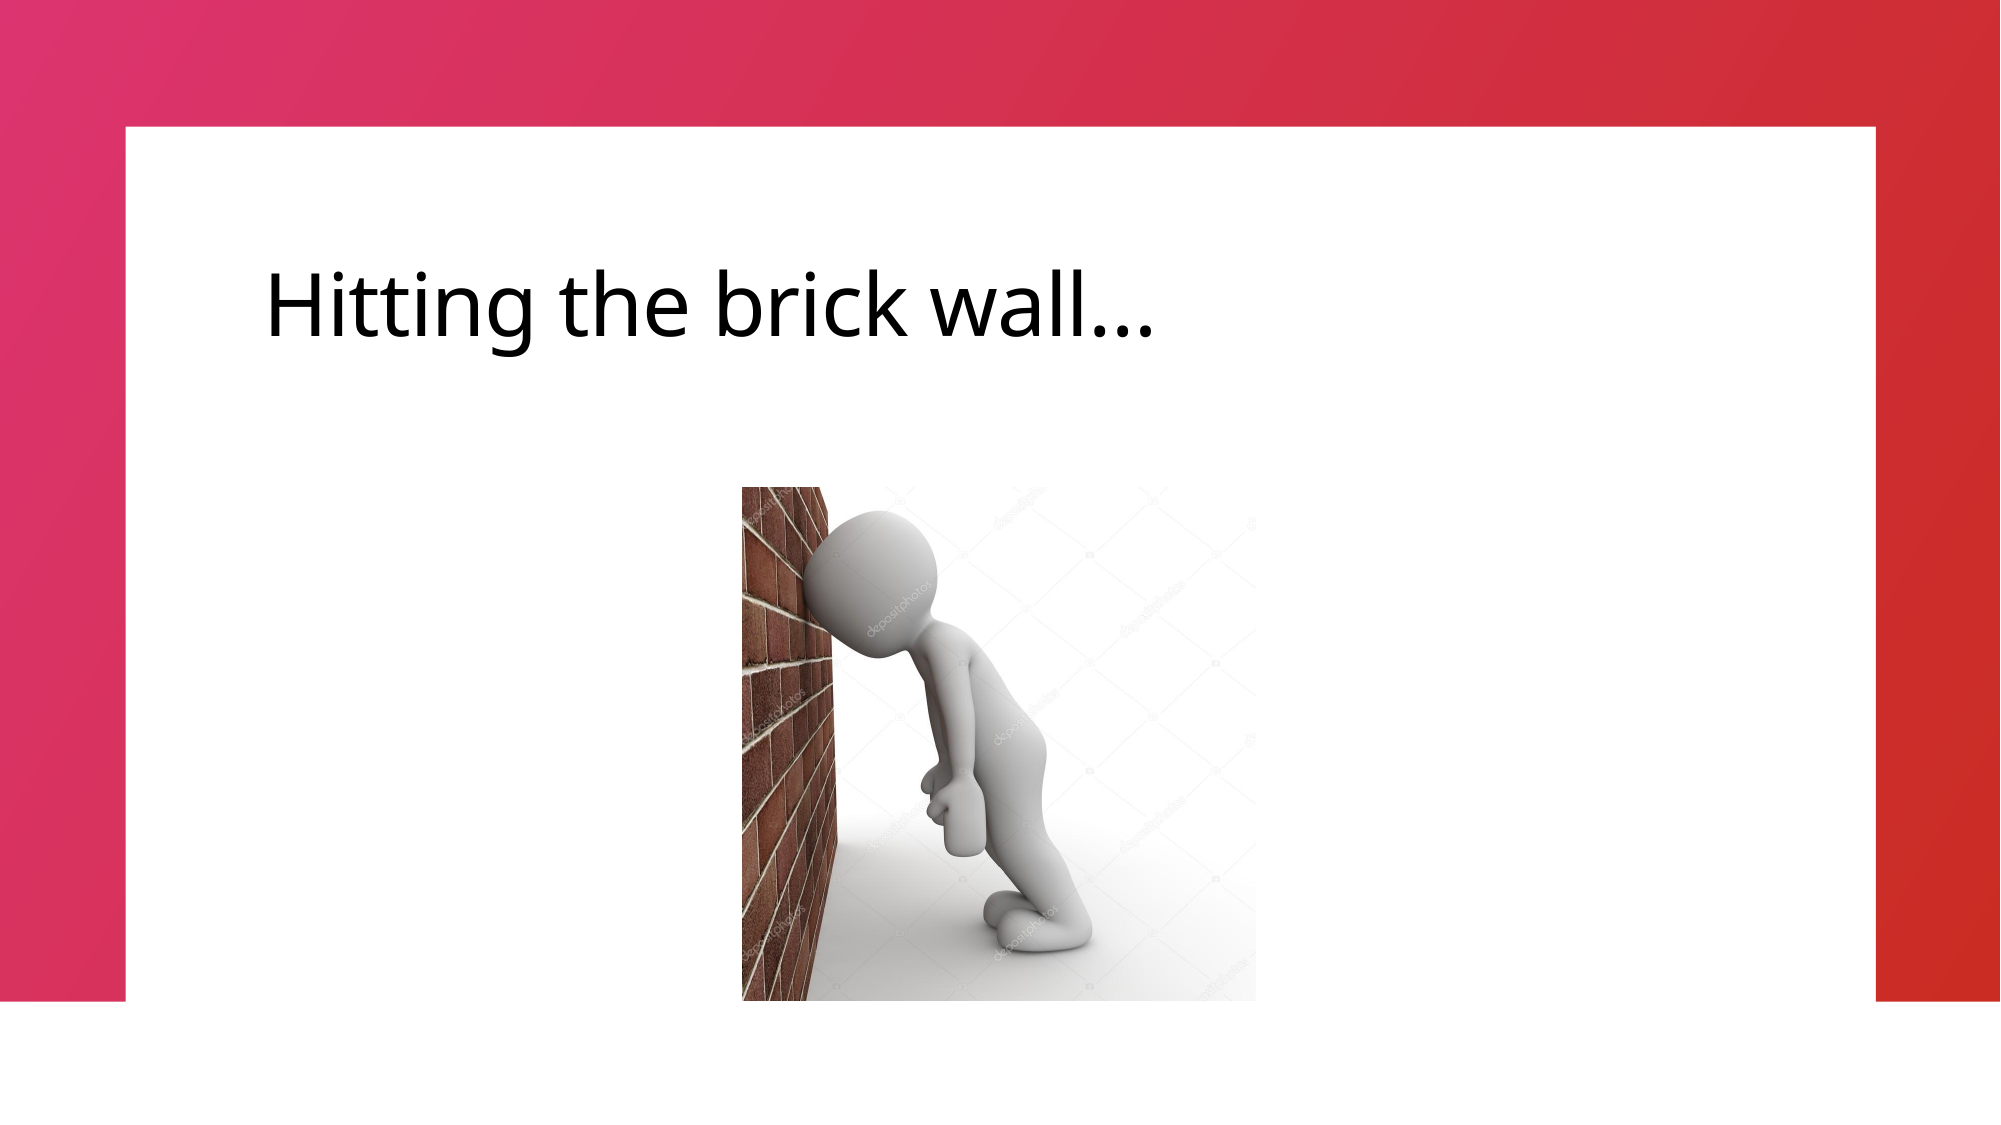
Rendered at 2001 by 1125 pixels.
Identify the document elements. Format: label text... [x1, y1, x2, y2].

title Hitting the brick wall… [248, 248, 1749, 470]
picture [742, 487, 1256, 1001]
